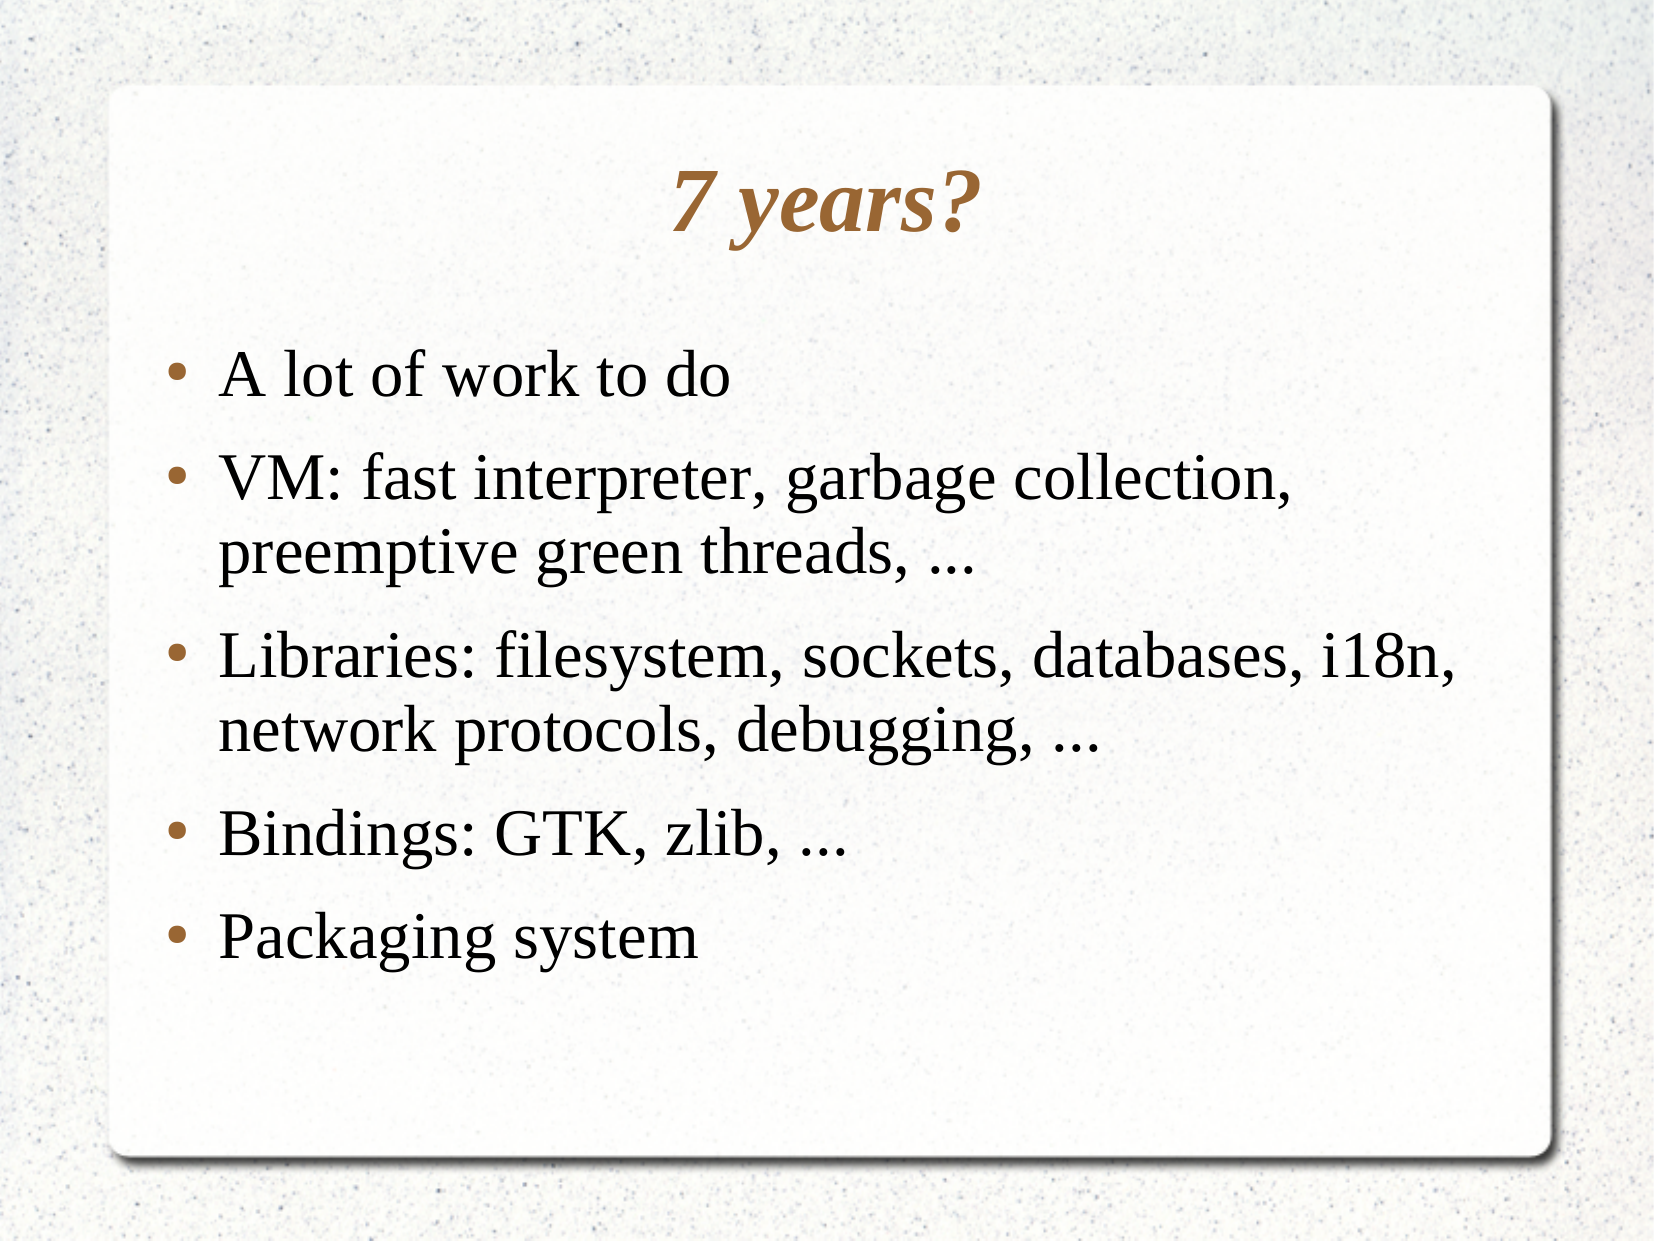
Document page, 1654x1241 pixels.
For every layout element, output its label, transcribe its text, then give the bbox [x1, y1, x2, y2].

title 7 years? [118, 104, 1536, 297]
picture [0, 0, 1654, 1241]
list A lot of work to do VM: fast interpreter, garbage collection, preemptive green threads, ... Libraries: filesystem, sockets, databases, i18n, network protocols, debugging, ... Bindings: GTK, zlib, ... Packaging system [147, 336, 1506, 974]
